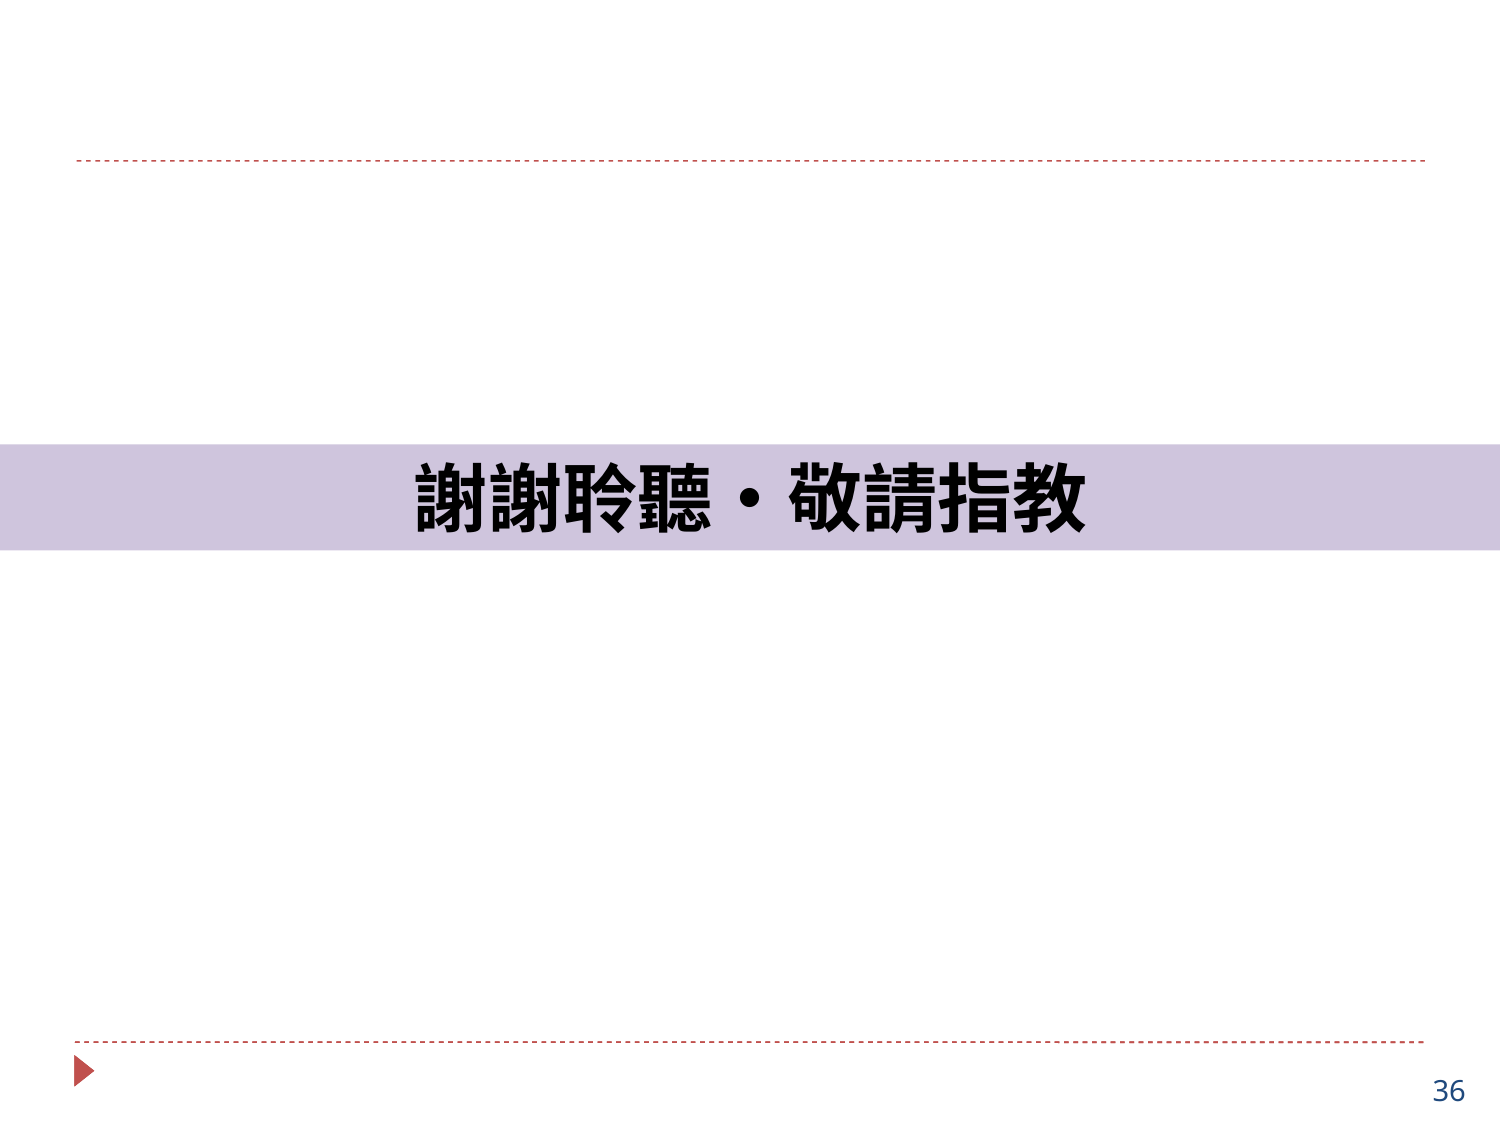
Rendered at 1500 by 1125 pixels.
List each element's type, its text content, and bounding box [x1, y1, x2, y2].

text_box 36 [1417, 1065, 1500, 1125]
text_box 謝謝聆聽‧敬請指教 [0, 444, 1500, 551]
